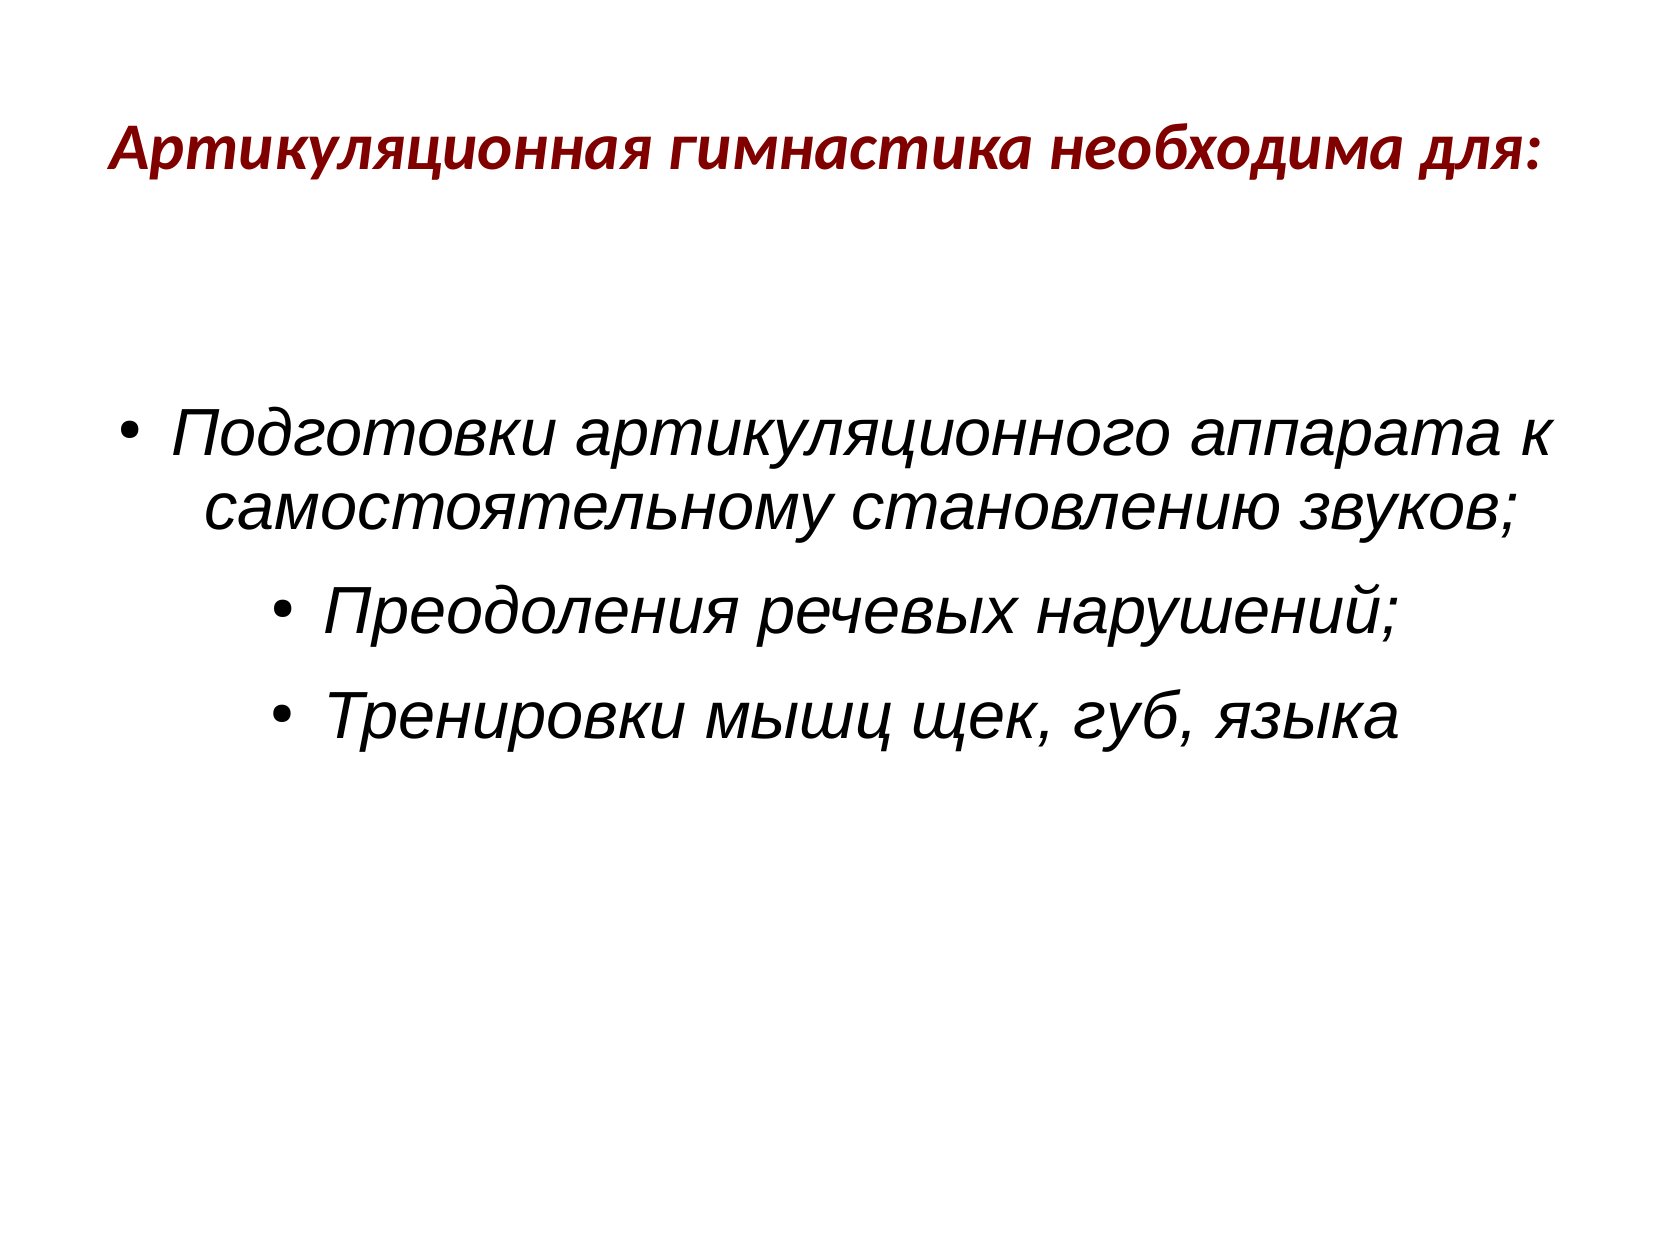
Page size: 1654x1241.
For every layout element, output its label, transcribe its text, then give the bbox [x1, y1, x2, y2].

title Артикуляционная гимнастика необходима для: [82, 49, 1571, 257]
list Подготовки артикуляционного аппарата к самостоятельному становлению звуков; Преодоления речевых нарушений; Тренировки мышц щек, губ, языка [82, 290, 1571, 1109]
